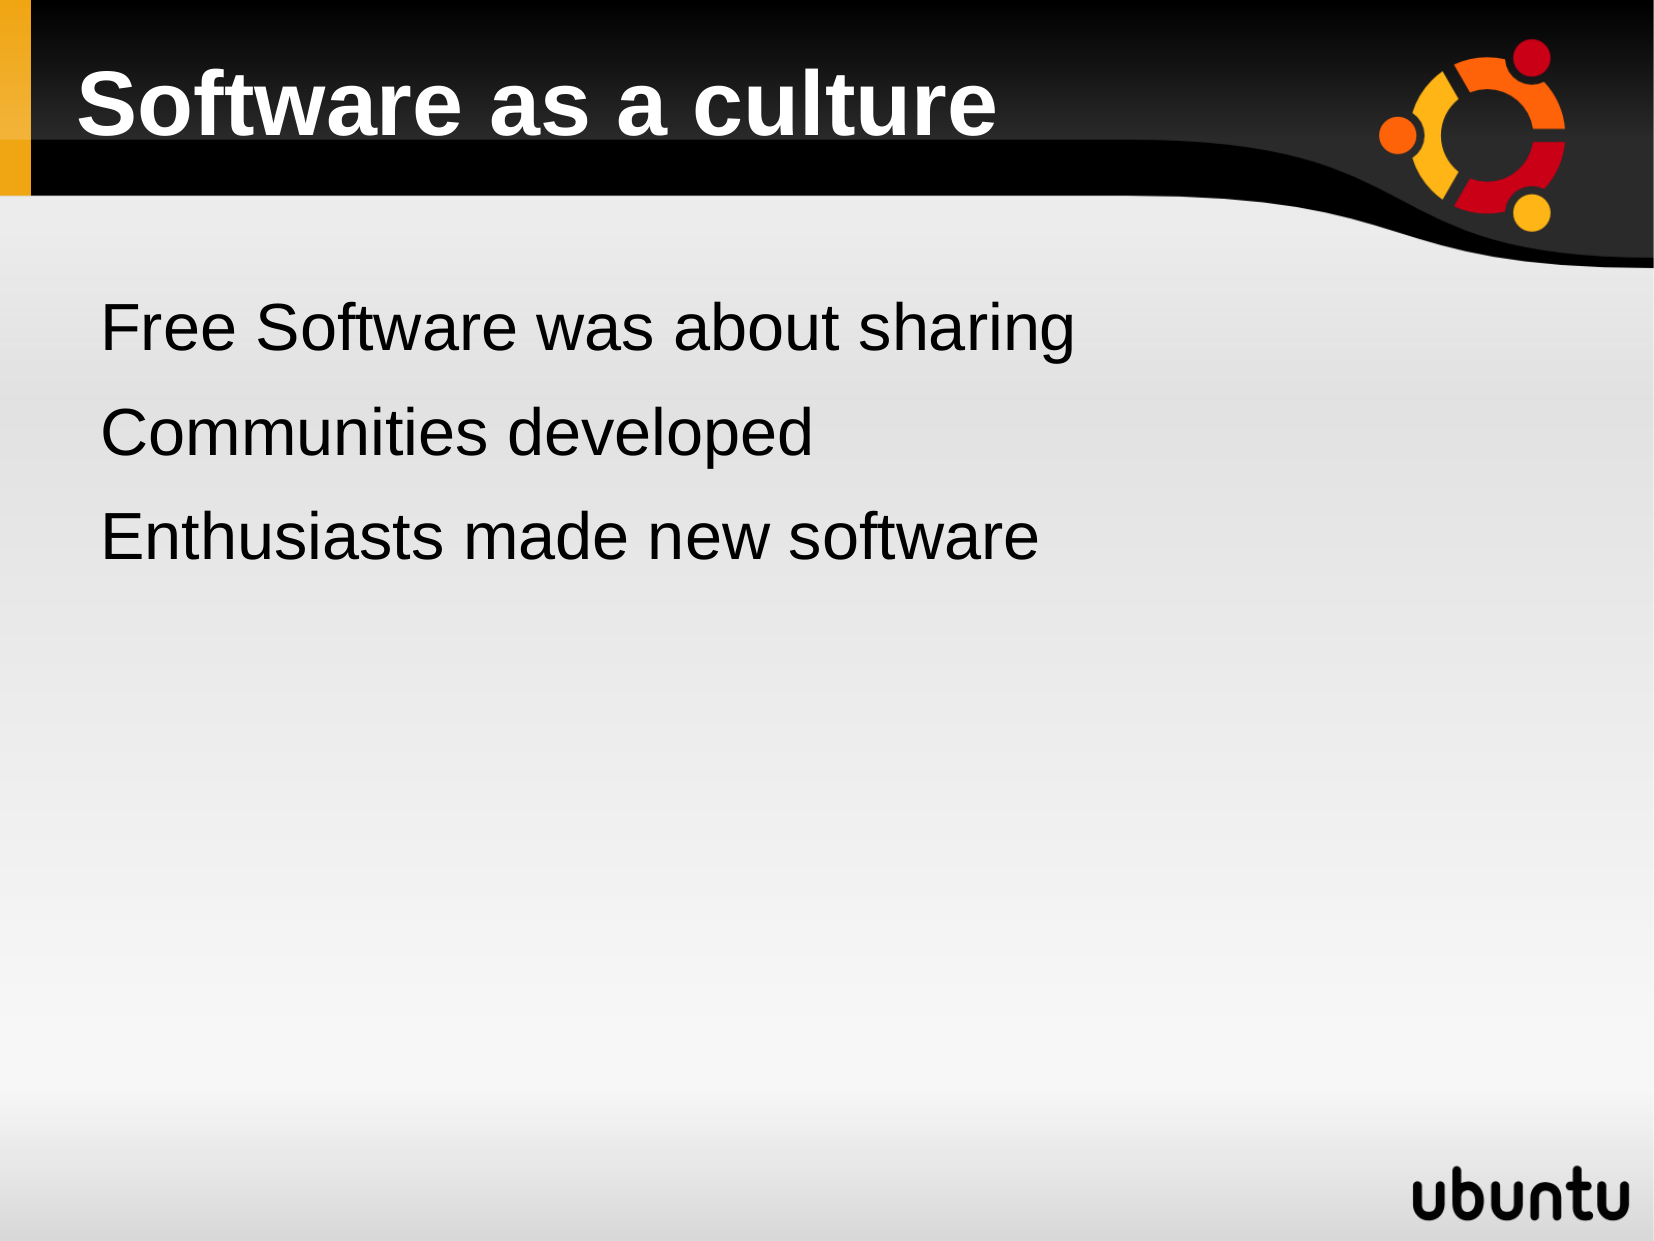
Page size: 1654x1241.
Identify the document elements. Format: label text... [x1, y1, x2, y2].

list Free Software was about sharing Communities developed Enthusiasts made new software [82, 290, 1571, 1109]
title Software as a culture [76, 0, 1565, 208]
picture [0, 0, 1654, 1241]
